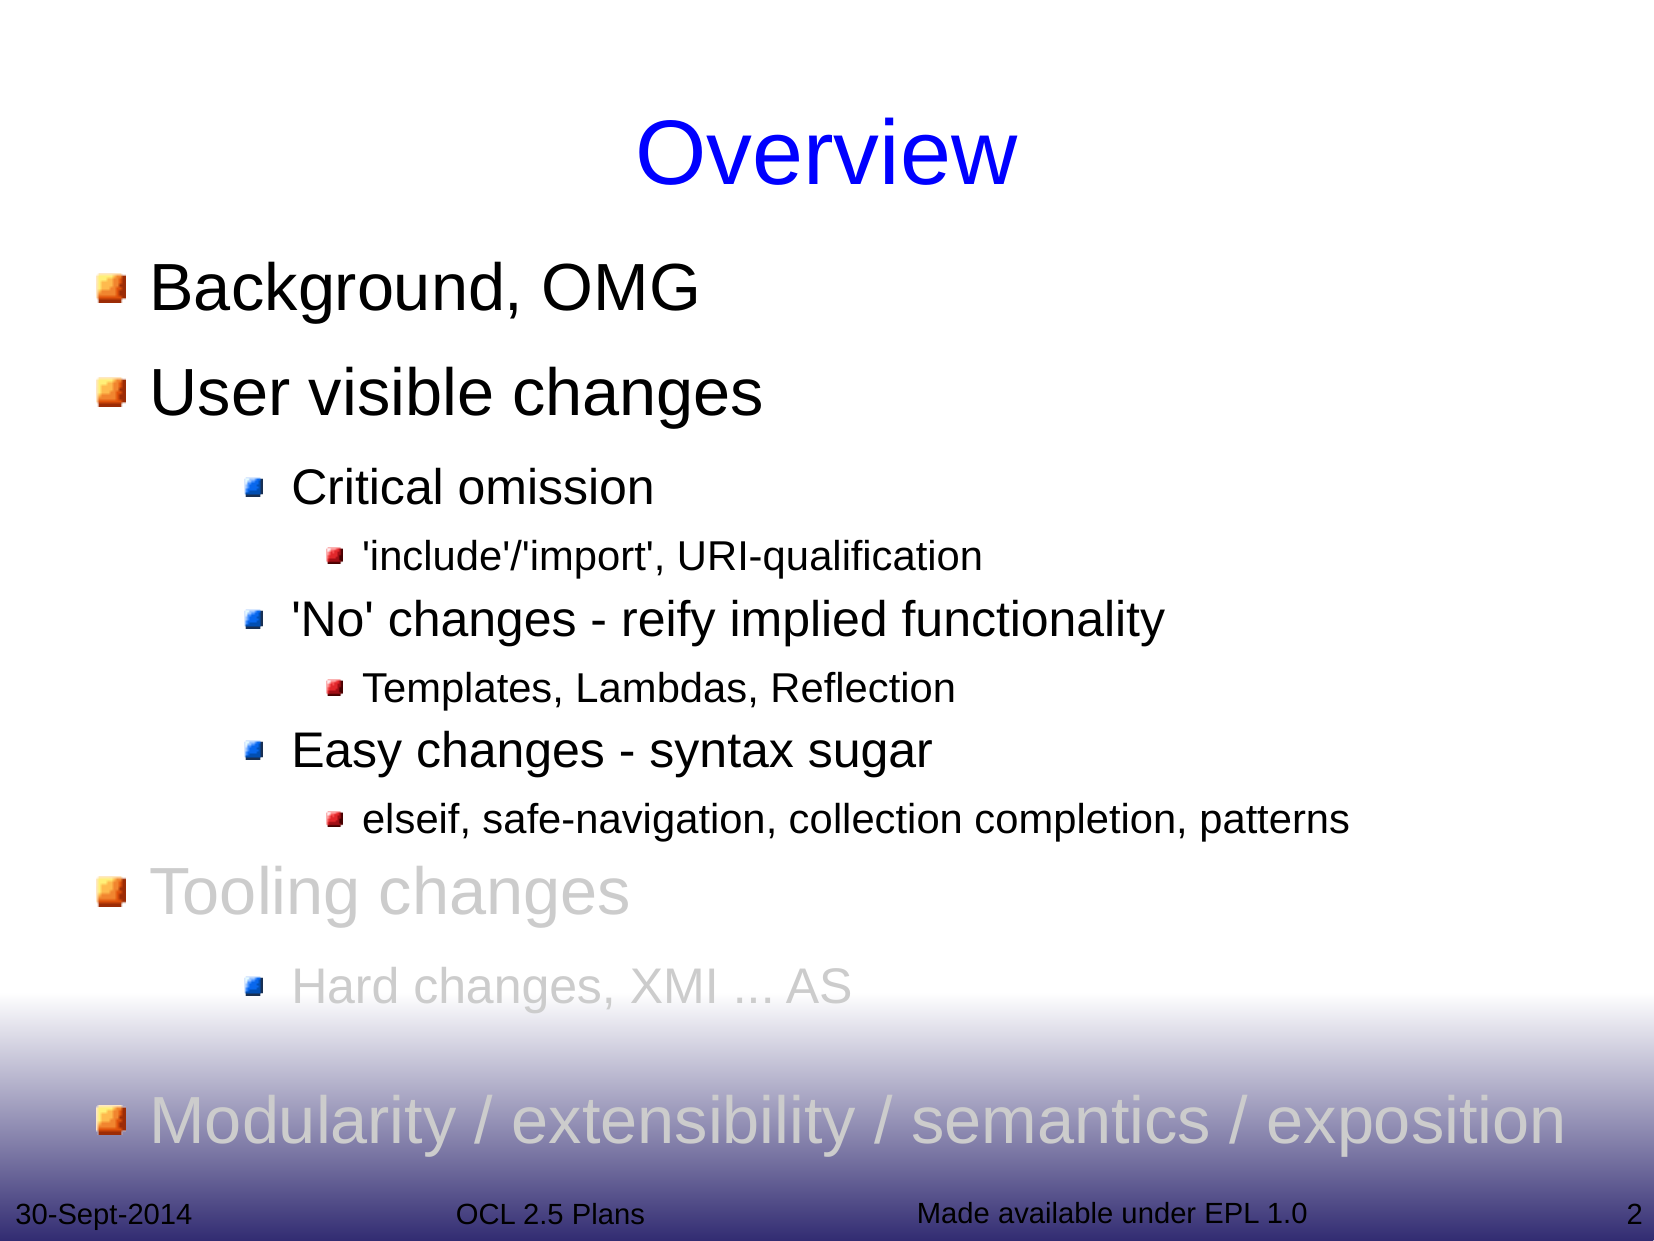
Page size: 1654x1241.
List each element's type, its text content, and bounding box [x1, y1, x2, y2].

list Background, OMG User visible changes Critical omission 'include'/'import', URI-qualification 'No' changes - reify implied functionality Templates, Lambdas, Reflection Easy changes - syntax sugar elseif, safe-navigation, collection completion, patterns Tooling changes Hard changes, XMI ... AS Modularity / extensibility / semantics / exposition [78, 250, 1605, 1159]
title Overview [82, 49, 1571, 250]
